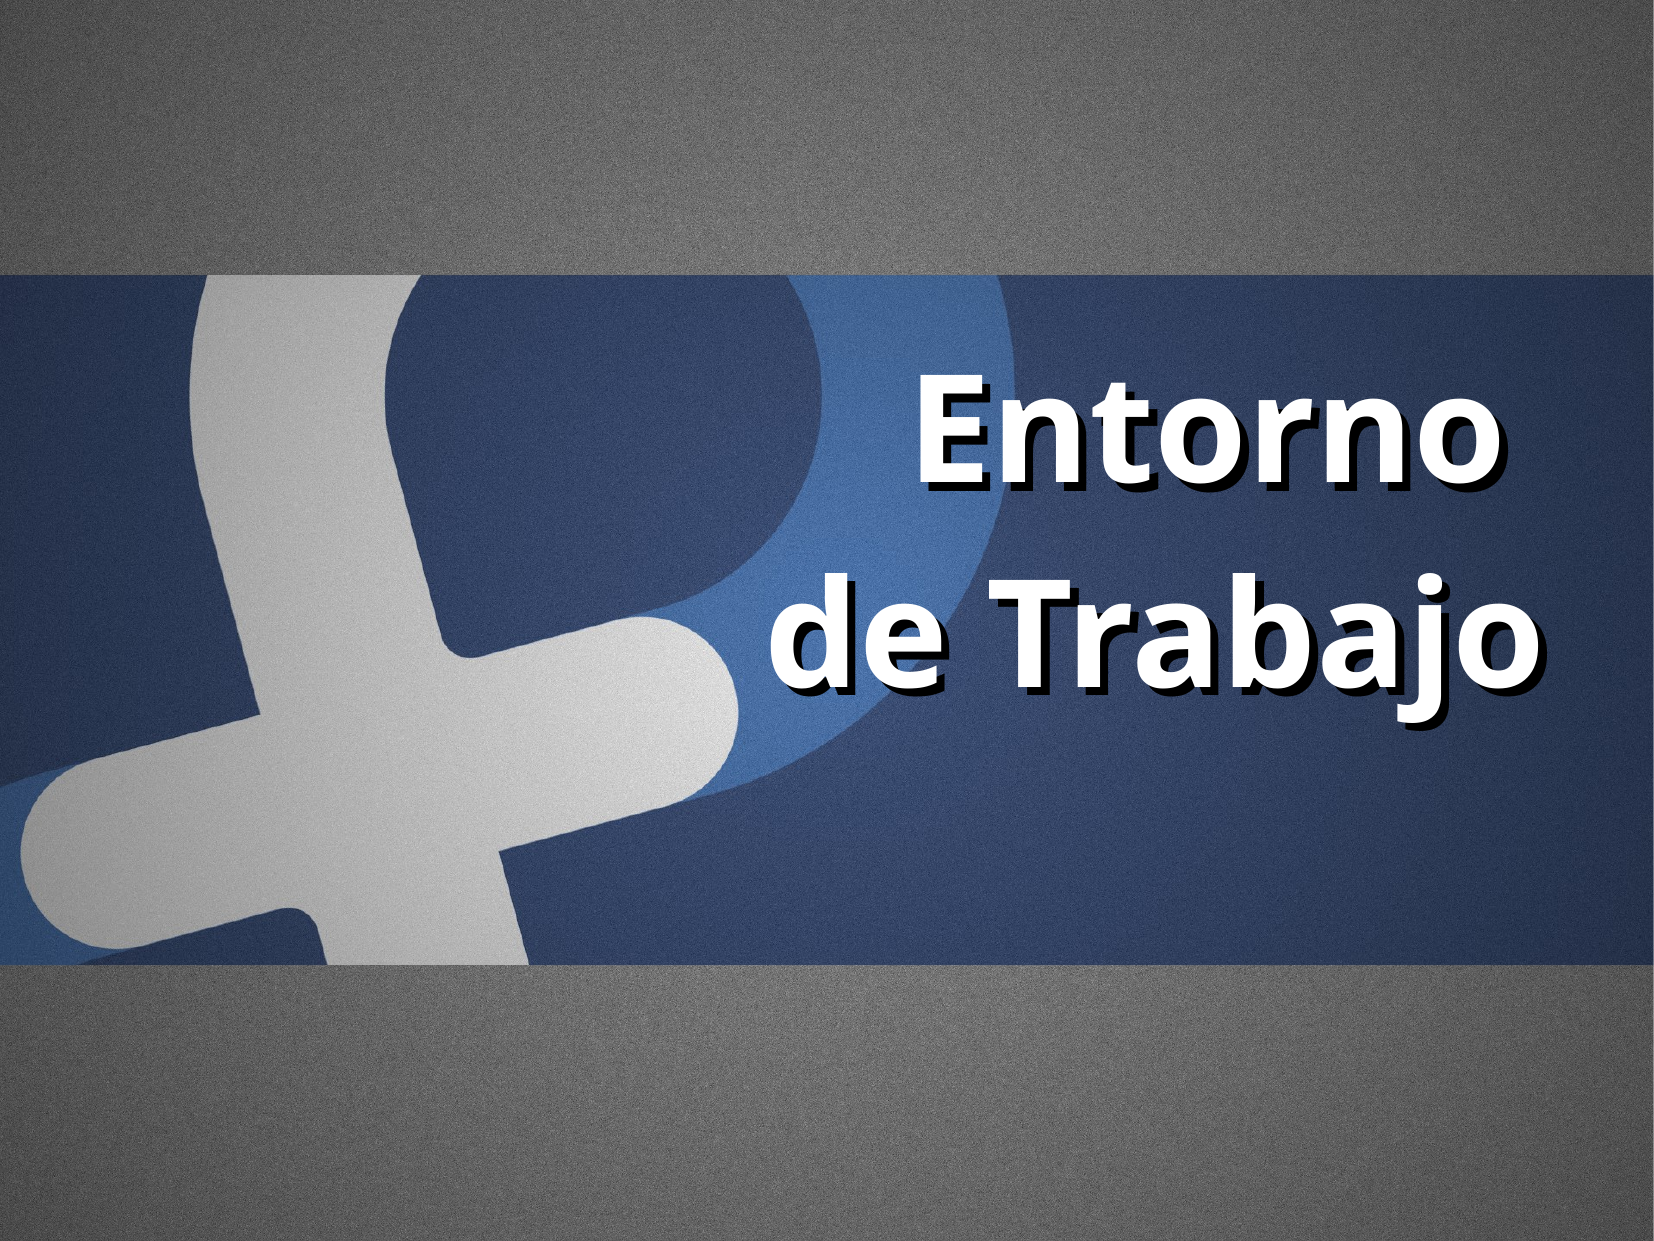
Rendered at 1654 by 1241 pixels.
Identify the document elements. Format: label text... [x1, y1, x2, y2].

picture [0, 0, 1654, 1241]
text_box Entorno de Trabajo [446, 315, 1561, 665]
